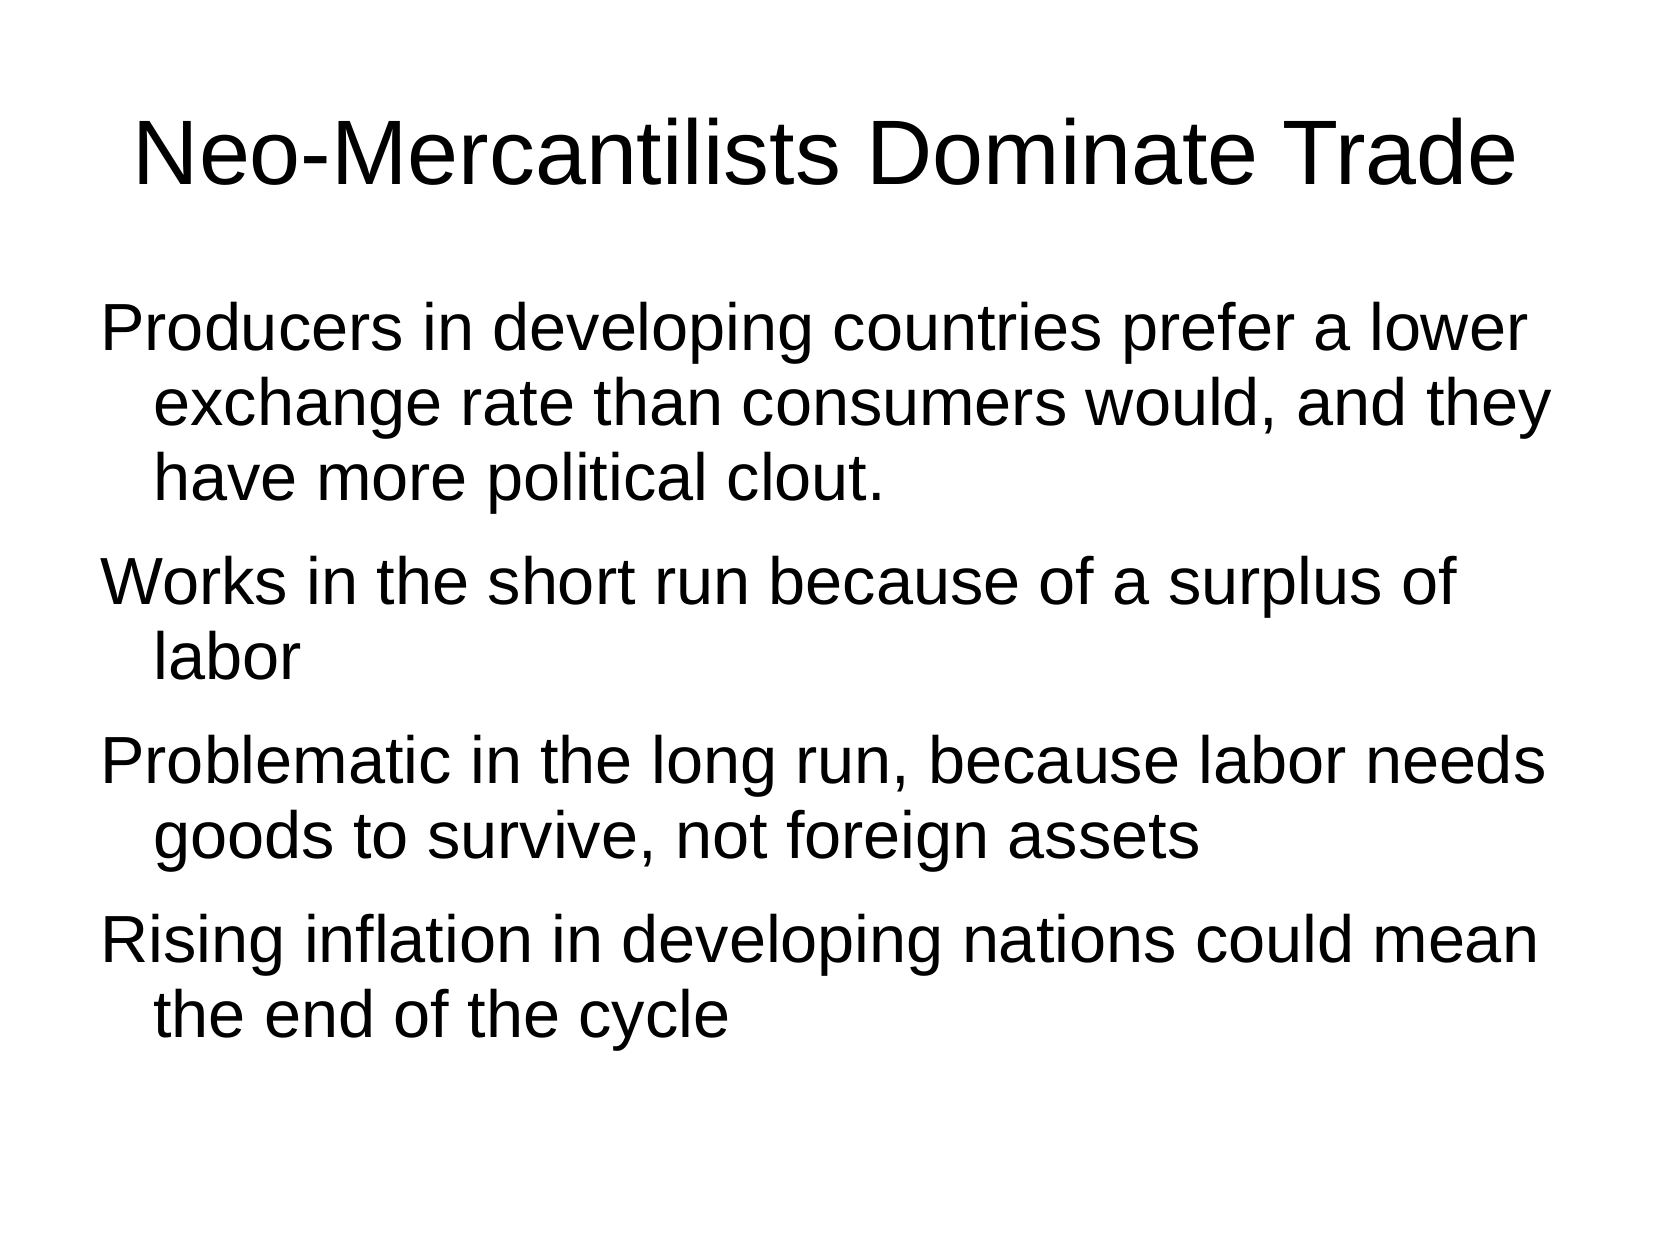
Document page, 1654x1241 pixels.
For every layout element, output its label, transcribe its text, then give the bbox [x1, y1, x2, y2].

title Neo-Mercantilists Dominate Trade [82, 56, 1571, 250]
list Producers in developing countries prefer a lower exchange rate than consumers would, and they have more political clout. Works in the short run because of a surplus of labor Problematic in the long run, because labor needs goods to survive, not foreign assets Rising inflation in developing nations could mean the end of the cycle [82, 290, 1571, 1094]
